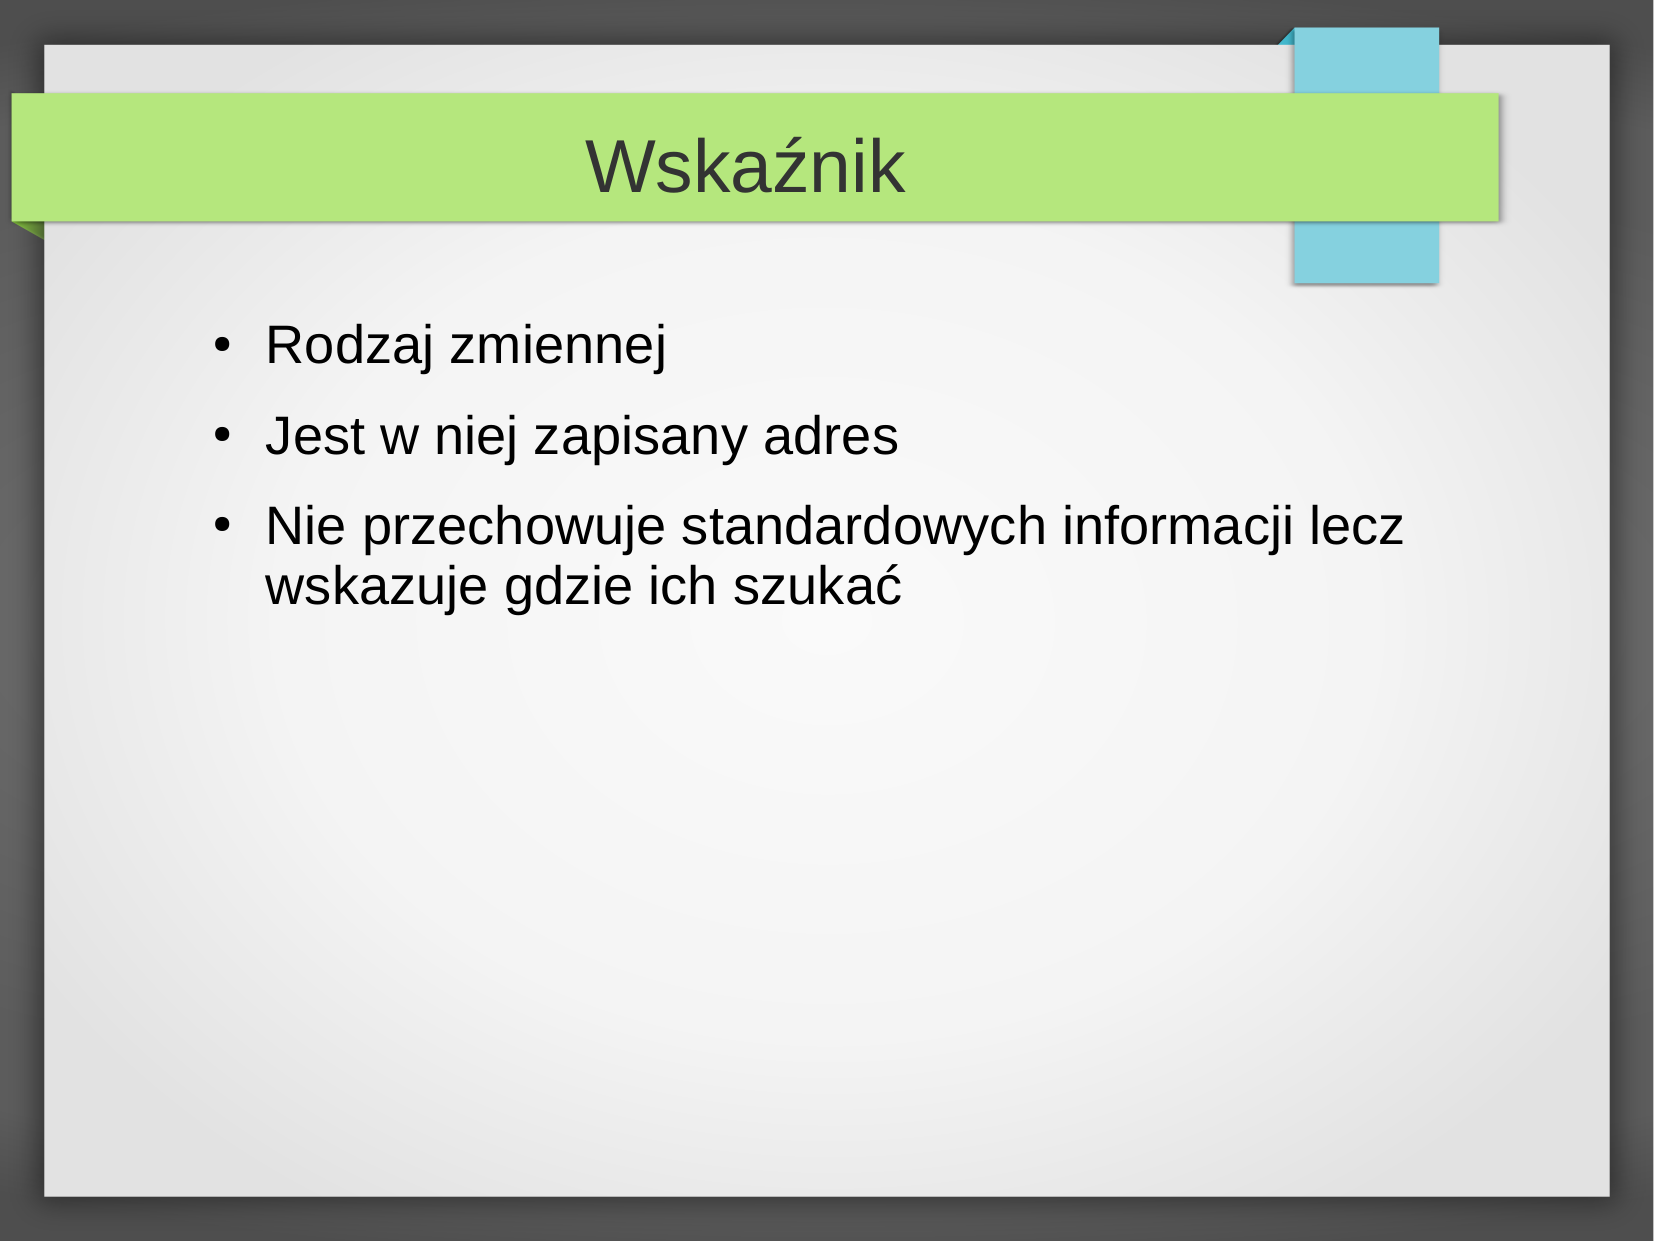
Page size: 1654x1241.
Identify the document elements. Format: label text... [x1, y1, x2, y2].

picture [0, 0, 1654, 1241]
list Rodzaj zmiennej Jest w niej zapisany adres Nie przechowuje standardowych informacji lecz wskazuje gdzie ich szukać [195, 315, 1538, 1063]
title Wskaźnik [585, 120, 1229, 213]
